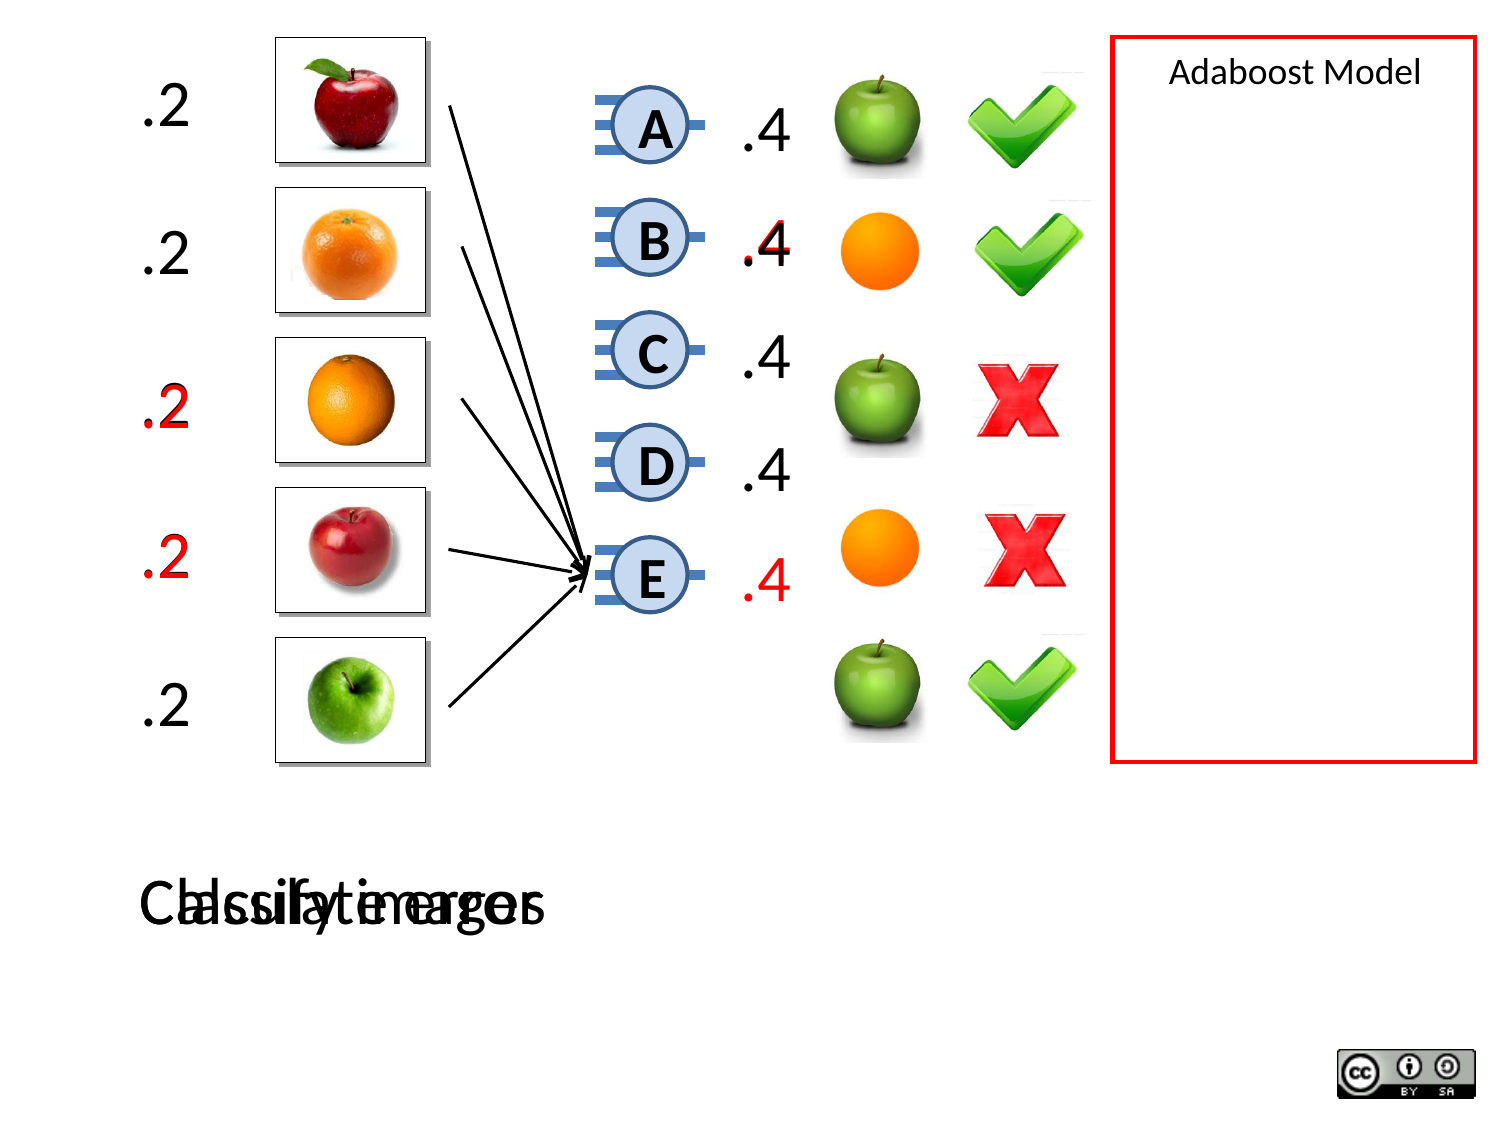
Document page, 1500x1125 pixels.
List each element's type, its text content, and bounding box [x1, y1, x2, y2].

picture [290, 196, 411, 300]
text_box [275, 337, 426, 463]
text_box Calculate error [124, 849, 901, 946]
text_box .4 [725, 526, 806, 623]
picture [1337, 1049, 1476, 1099]
text_box .2 [125, 504, 206, 600]
text_box .2 [125, 651, 206, 748]
picture [950, 633, 1085, 741]
picture [836, 503, 925, 596]
text_box .4 [725, 304, 806, 400]
text_box C [612, 312, 688, 388]
text_box Adaboost Model [1114, 39, 1477, 100]
picture [830, 346, 932, 458]
text_box B [612, 199, 688, 275]
picture [304, 350, 397, 450]
picture [303, 652, 398, 747]
picture [950, 71, 1085, 179]
text_box [275, 37, 426, 163]
text_box .4 [725, 76, 806, 173]
picture [830, 67, 932, 179]
picture [957, 199, 1092, 307]
picture [979, 504, 1070, 595]
text_box .2 [125, 199, 206, 296]
text_box D [612, 424, 688, 500]
picture [836, 206, 925, 299]
text_box .4 [725, 191, 806, 288]
picture [972, 354, 1063, 445]
text_box .4 [725, 416, 806, 513]
text_box .2 [125, 354, 206, 450]
text_box E [612, 537, 688, 613]
text_box .2 [125, 51, 206, 148]
picture [300, 56, 401, 159]
text_box A [612, 87, 688, 163]
text_box [275, 487, 426, 613]
picture [830, 632, 932, 743]
text_box [275, 637, 426, 763]
text_box [275, 187, 426, 313]
picture [297, 497, 404, 606]
